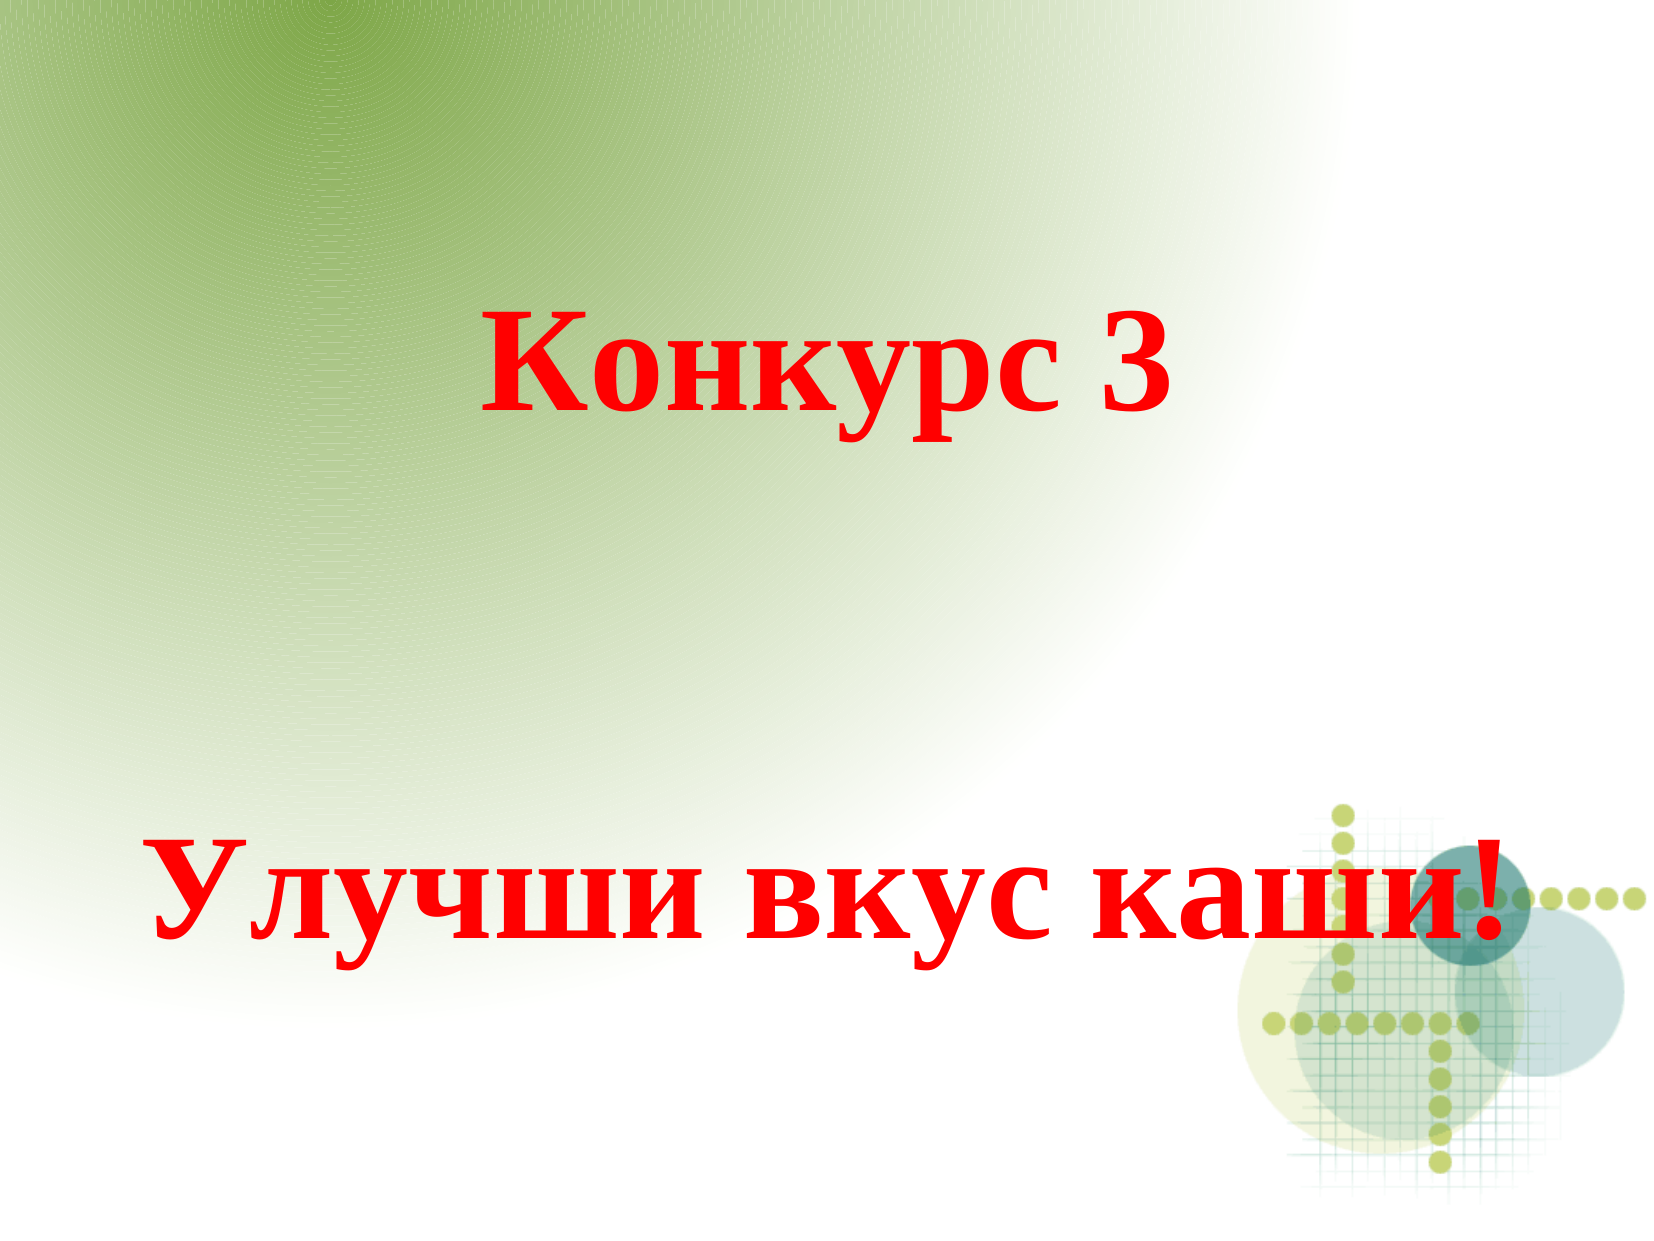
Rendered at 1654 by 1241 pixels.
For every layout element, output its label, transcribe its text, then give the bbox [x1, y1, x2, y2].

subtitle Конкурс 3 Улучши вкус каши! [121, 102, 1534, 1126]
